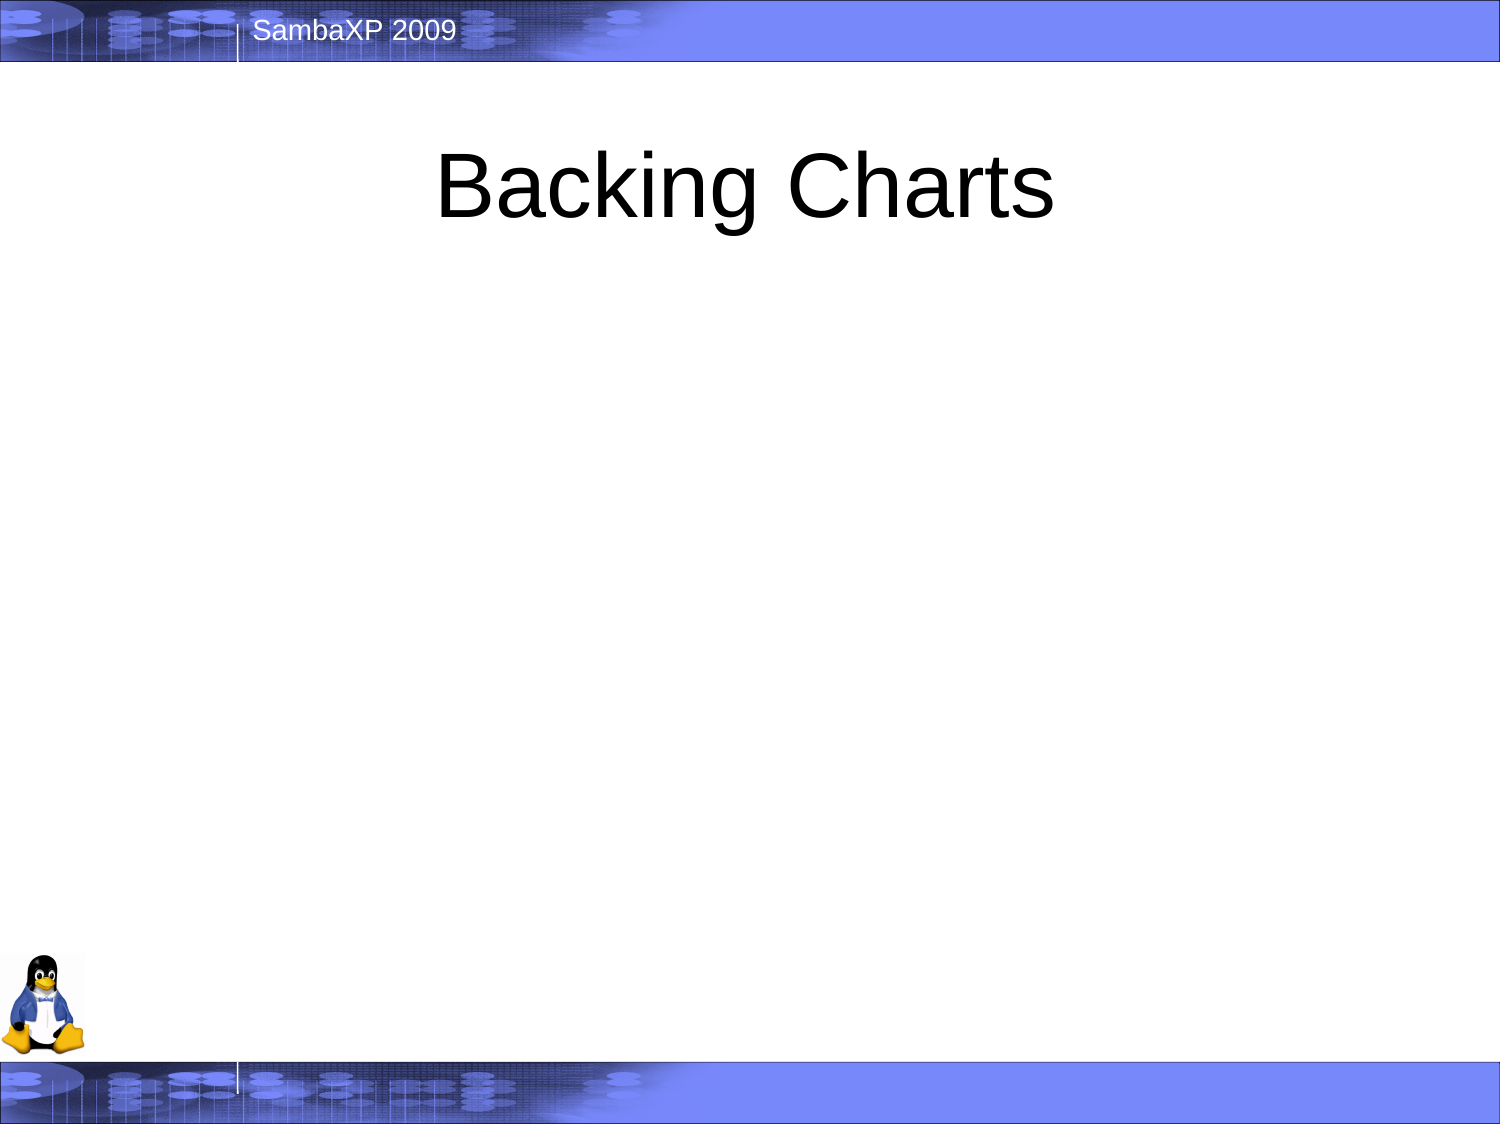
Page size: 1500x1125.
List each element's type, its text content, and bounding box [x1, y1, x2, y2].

title Backing Charts [69, 134, 1422, 237]
picture [1, 1063, 1499, 1123]
picture [1, 1, 1499, 61]
